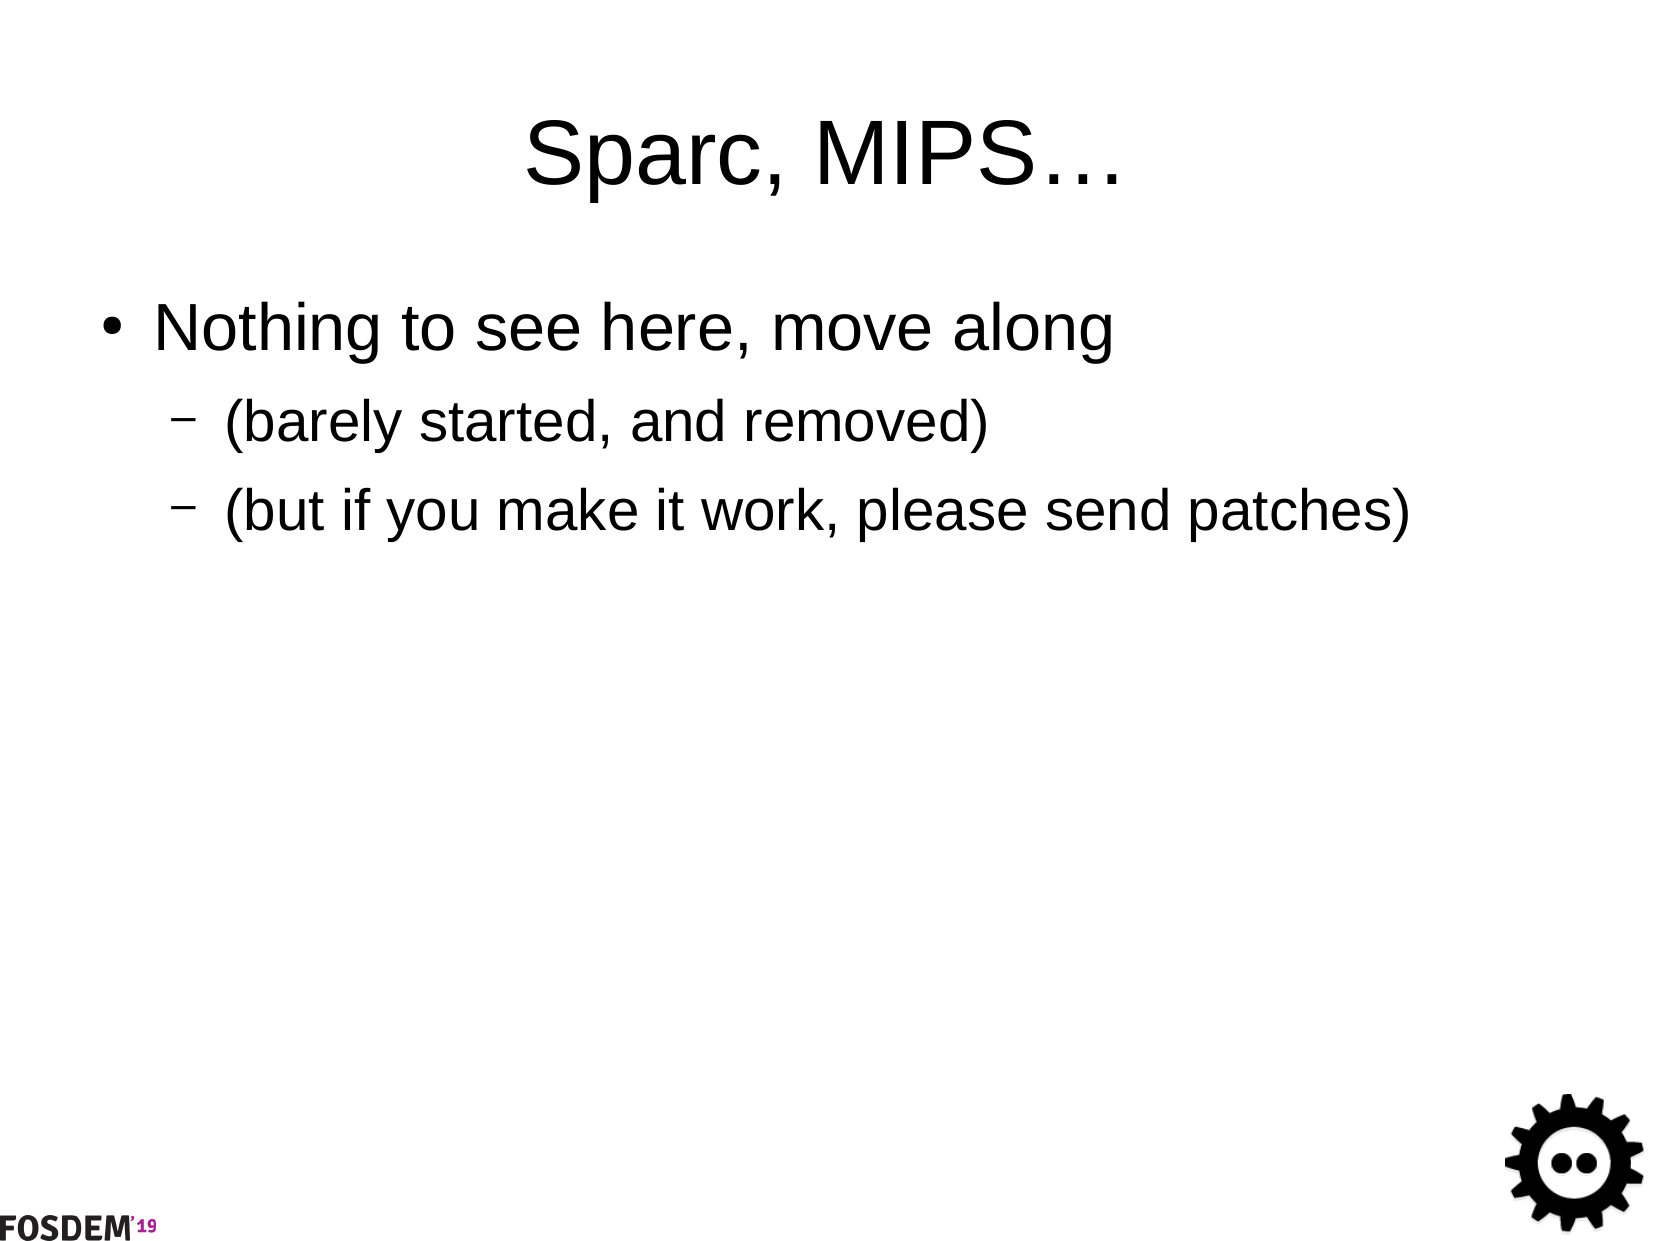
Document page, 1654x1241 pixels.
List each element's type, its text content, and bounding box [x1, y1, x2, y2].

title Sparc, MIPS… [82, 49, 1571, 257]
list Nothing to see here, move along (barely started, and removed) (but if you make it work, please send patches) [82, 290, 1571, 1010]
picture [1505, 1094, 1648, 1235]
picture [0, 1215, 156, 1241]
